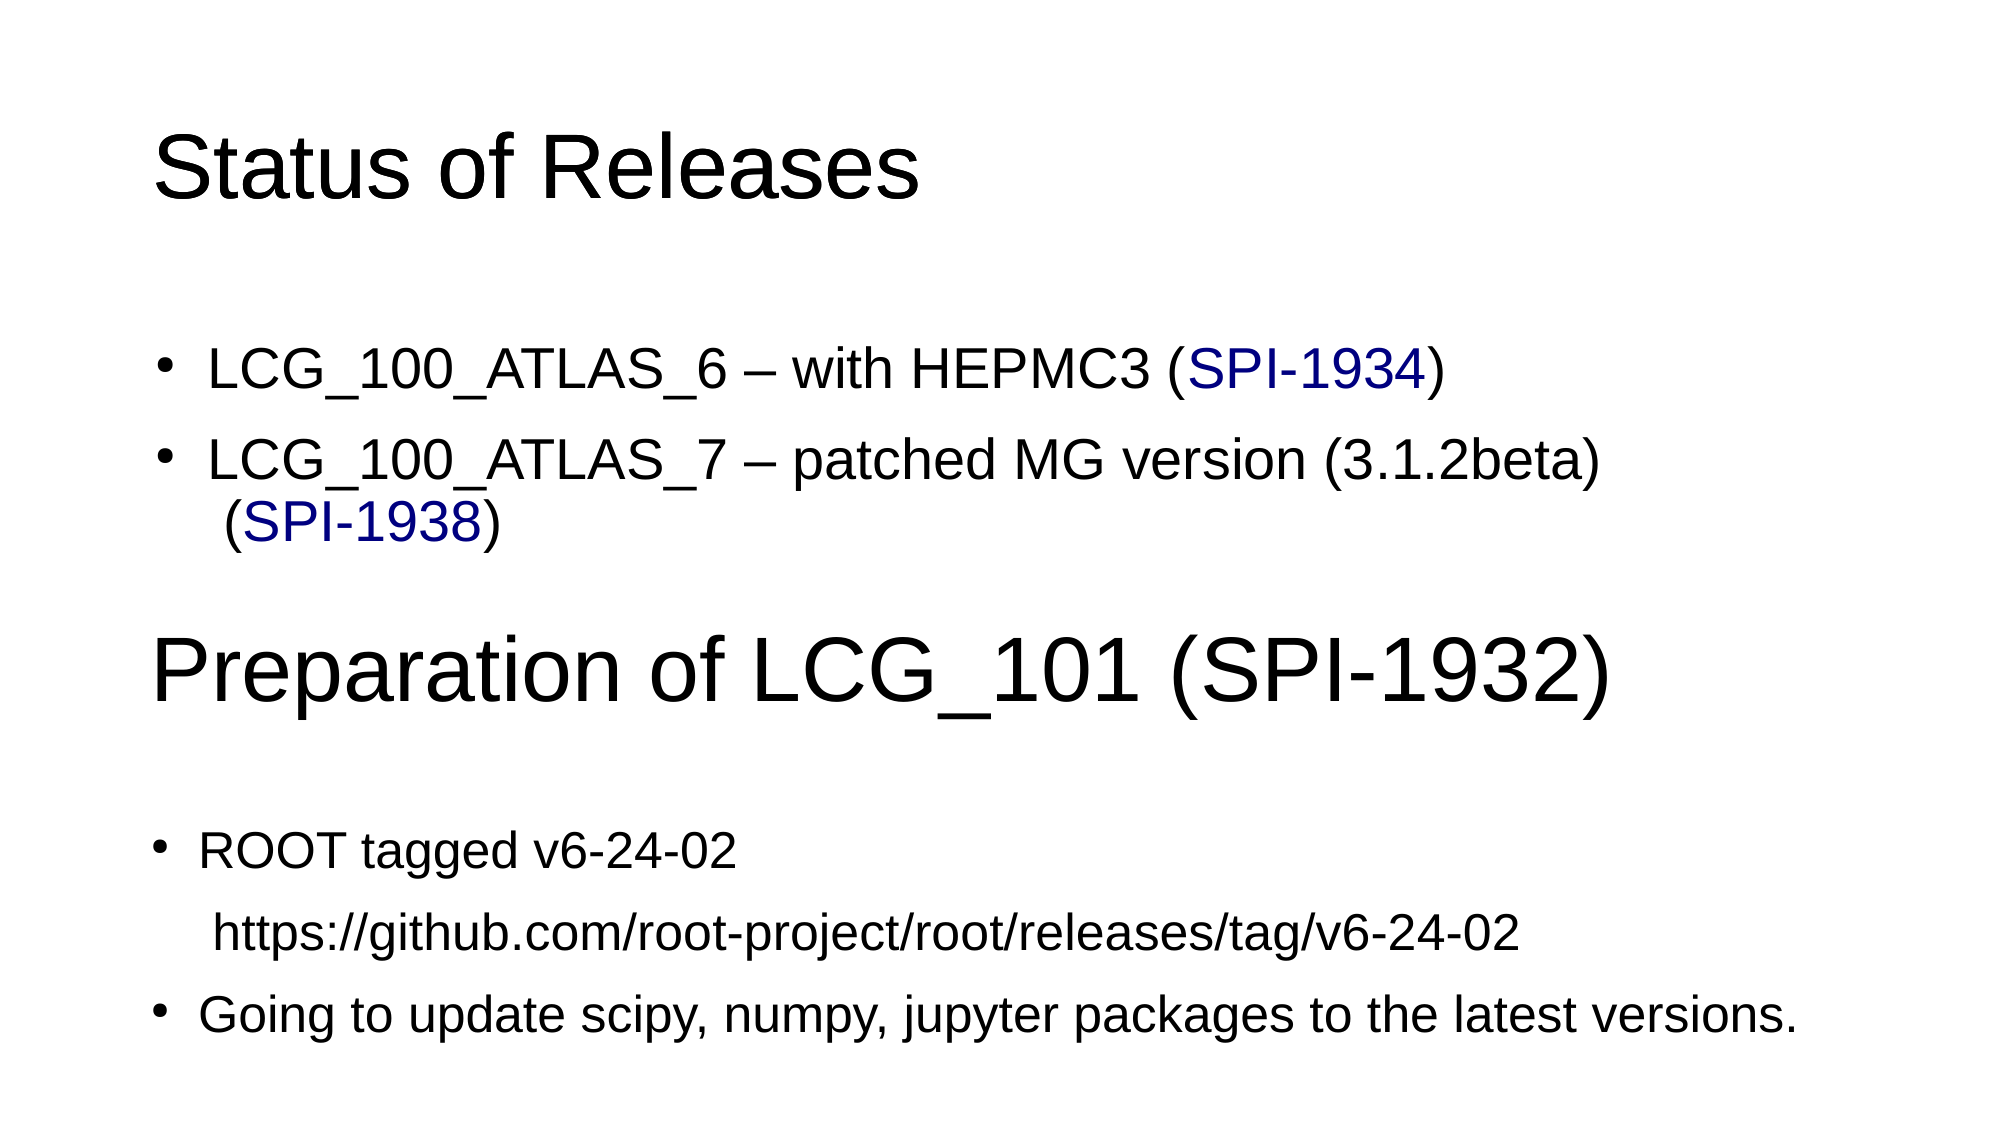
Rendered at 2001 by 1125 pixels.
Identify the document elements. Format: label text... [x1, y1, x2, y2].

title Status of Releases [137, 59, 1863, 278]
list ROOT tagged v6-24-02 https://github.com/root-project/root/releases/tag/v6-24-02 Going to update scipy, numpy, jupyter packages to the latest versions. [135, 735, 1860, 1051]
list LCG_100_ATLAS_6 – with HEPMC3 (SPI-1934) LCG_100_ATLAS_7 – patched MG version (3.1.2beta) (SPI-1938) [137, 278, 1863, 555]
title Preparation of LCG_101 (SPI-1932) [135, 562, 1860, 735]
